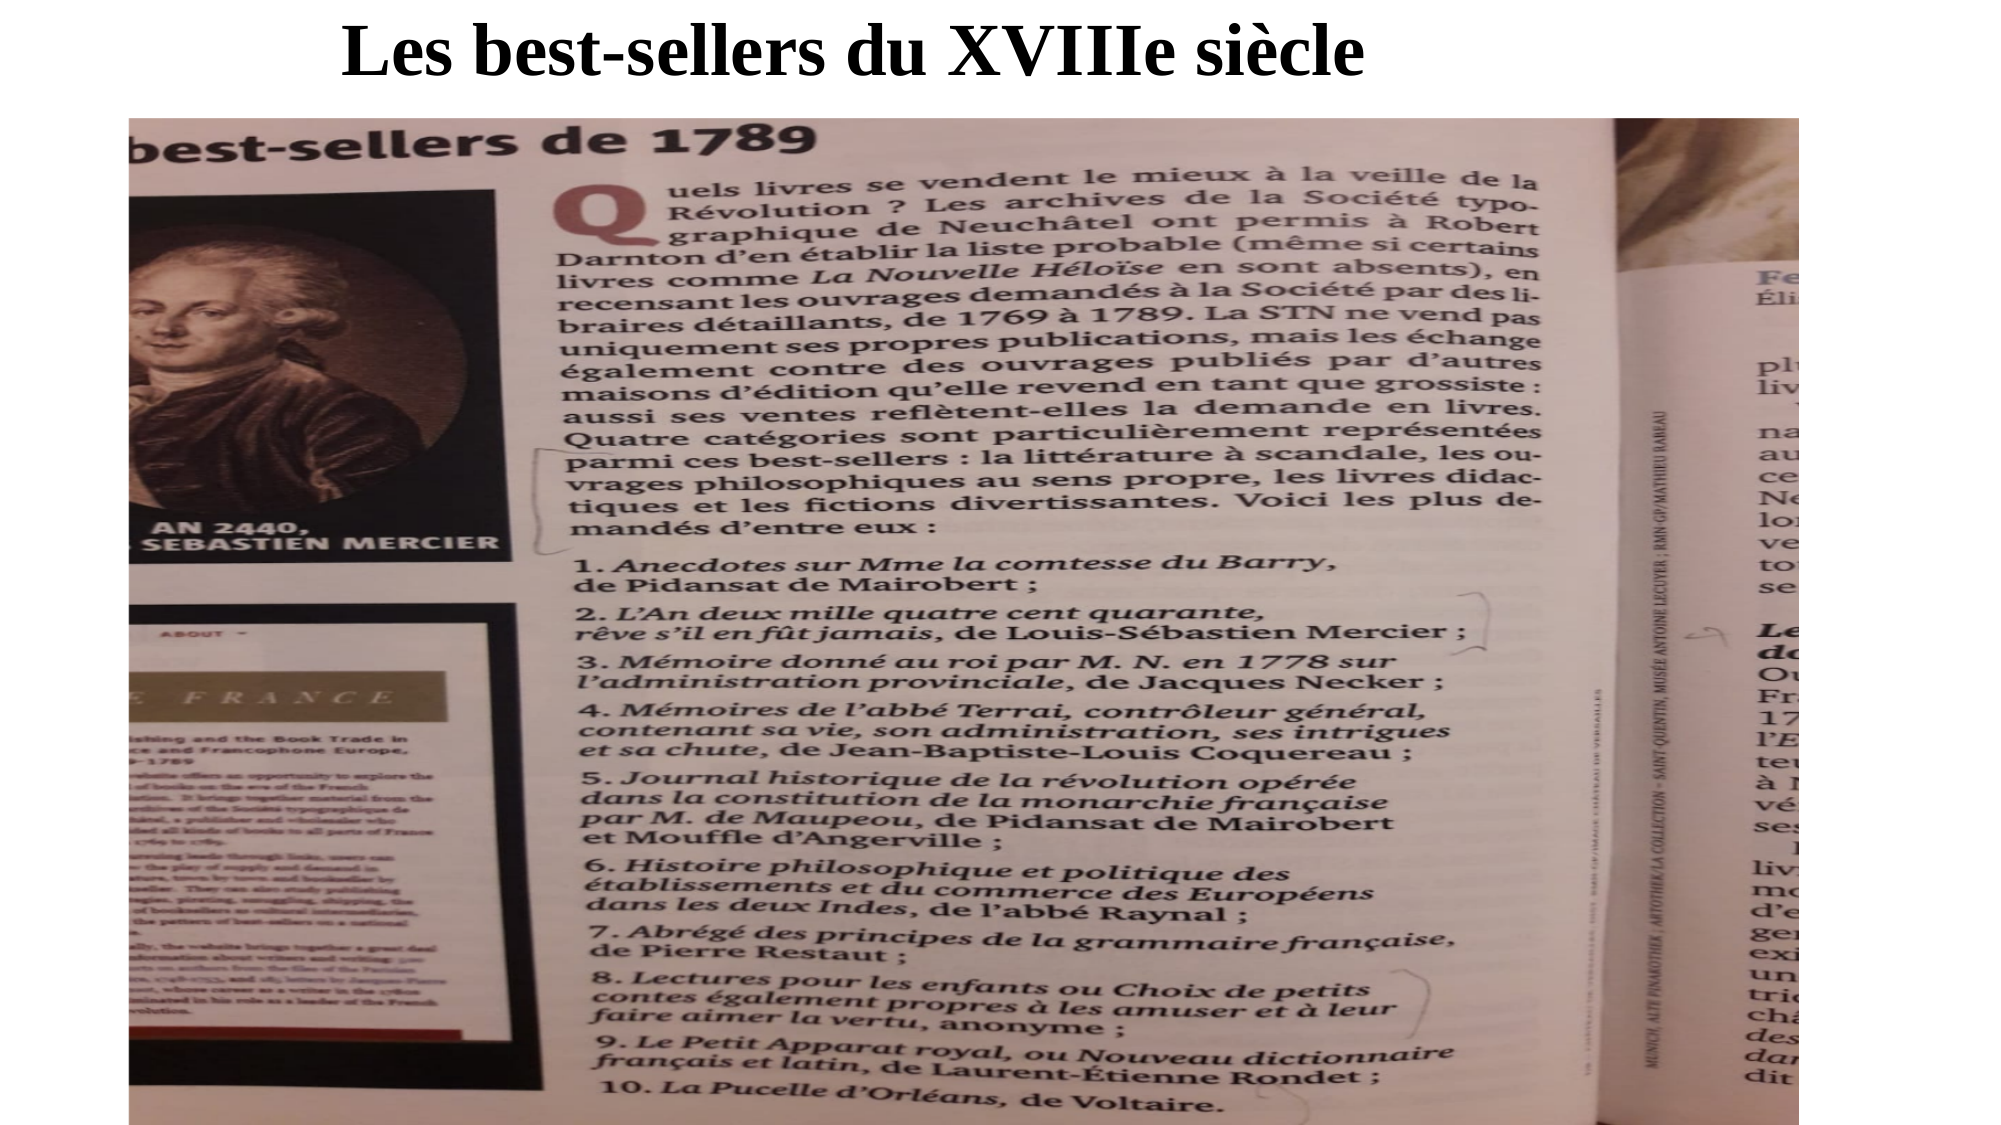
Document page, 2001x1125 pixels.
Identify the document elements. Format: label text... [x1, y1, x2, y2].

title Les best-sellers du XVIIIe siècle [326, 0, 1677, 103]
picture [128, 117, 1799, 1125]
